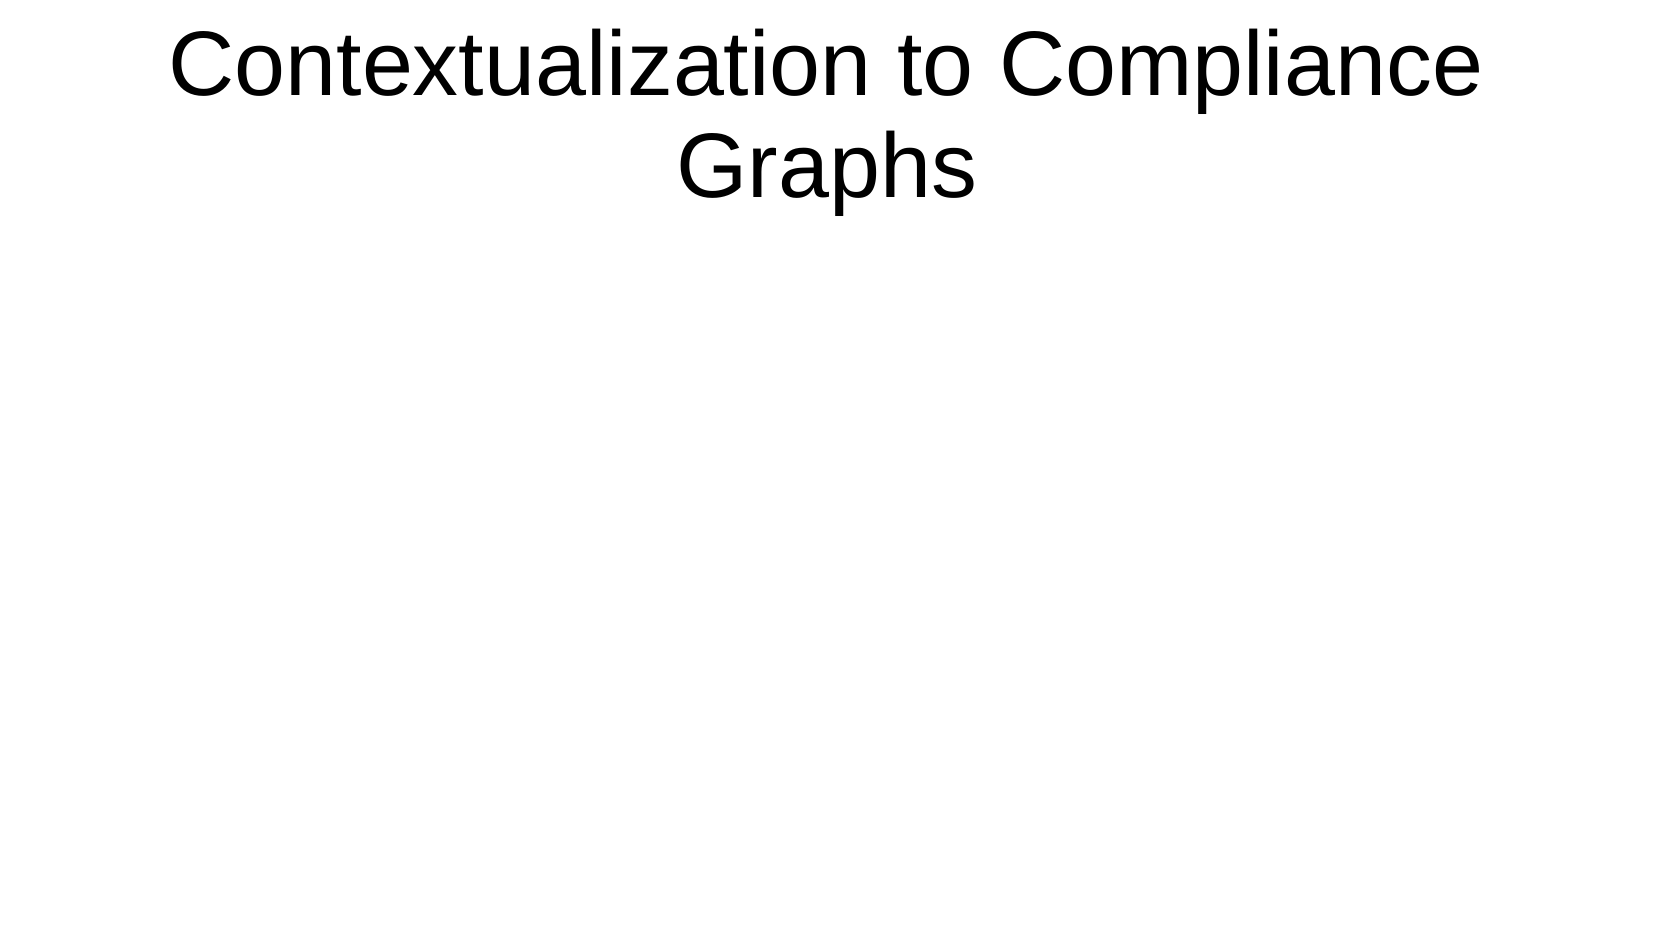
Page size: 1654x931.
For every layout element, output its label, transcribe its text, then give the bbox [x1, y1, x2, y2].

title Contextualization to Compliance Graphs [82, 12, 1571, 218]
